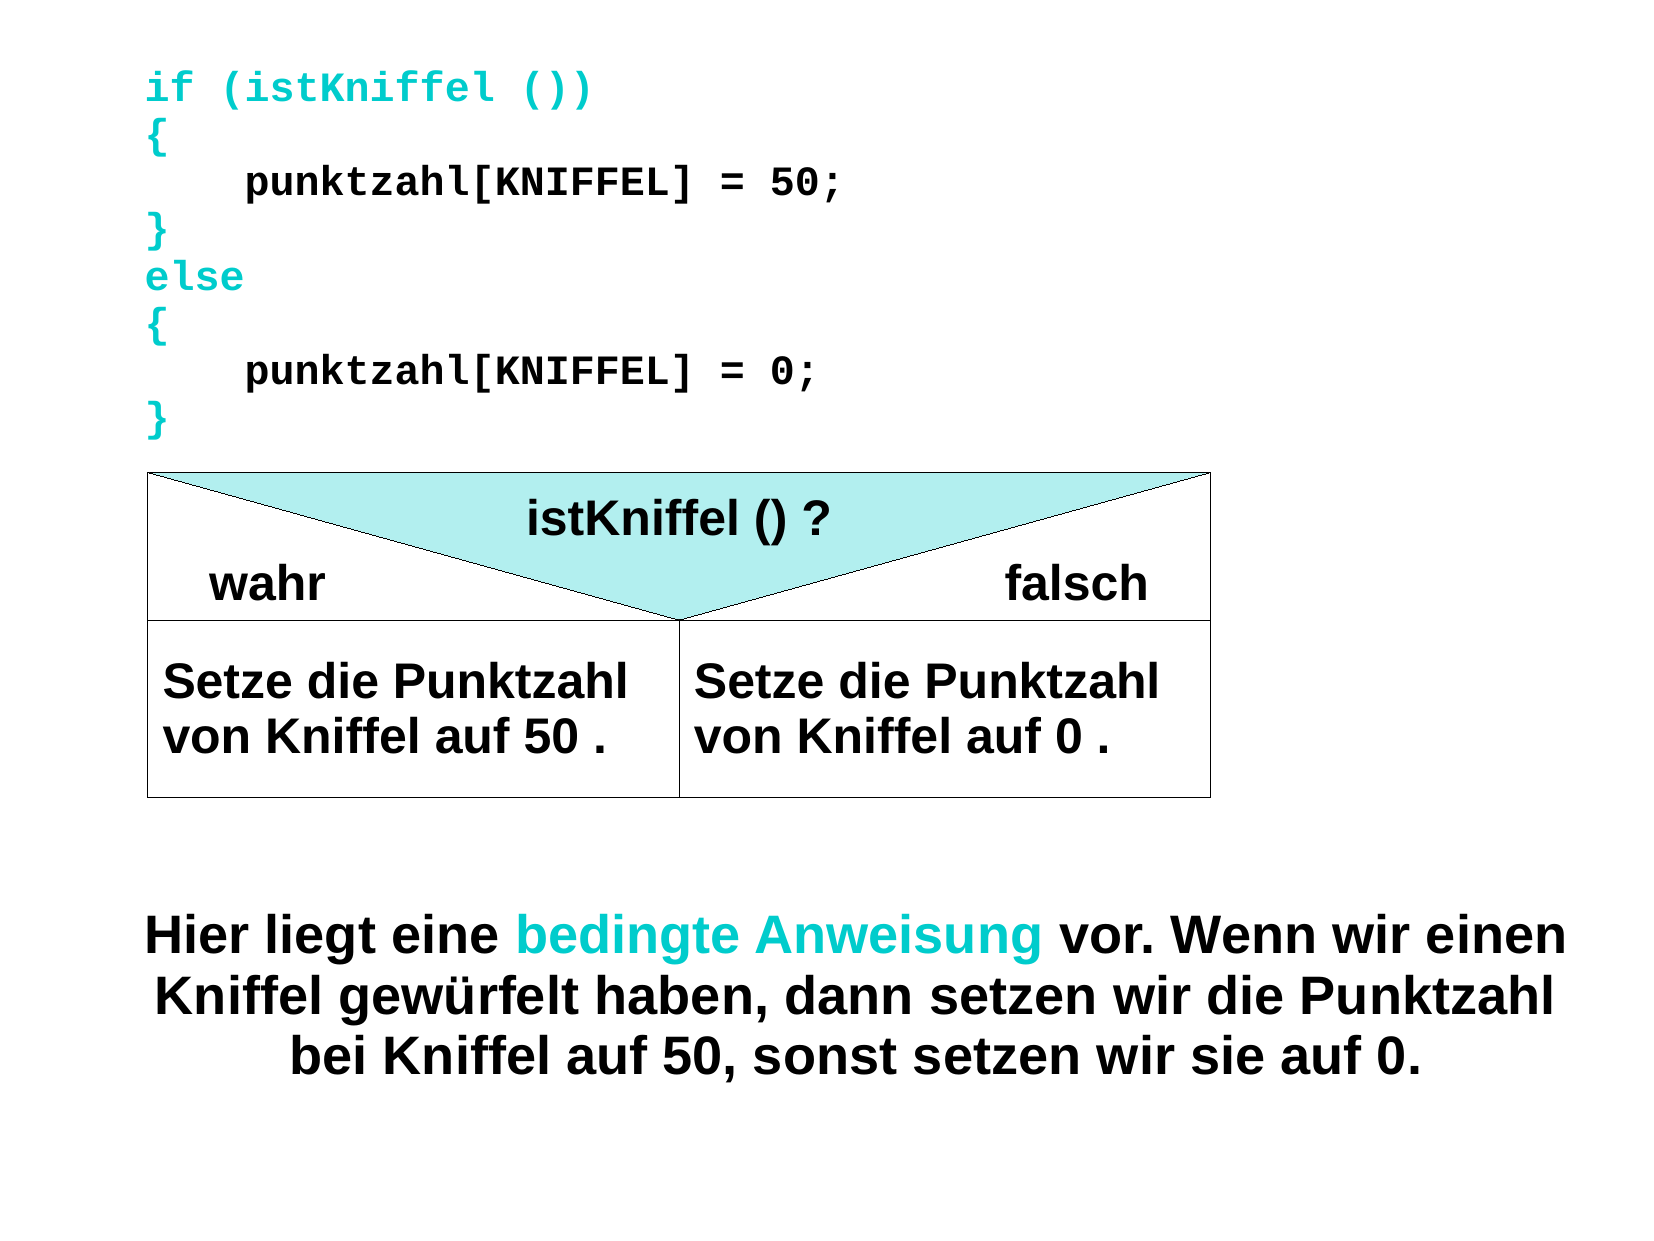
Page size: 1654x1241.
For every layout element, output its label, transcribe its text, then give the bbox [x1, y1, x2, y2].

text_box istKniffel () ? [150, 472, 1208, 619]
text_box wahr [147, 472, 679, 621]
text_box Setze die Punktzahl von Kniffel auf 50 . [147, 621, 679, 798]
text_box if (istKniffel ()) { punktzahl[KNIFFEL] = 50; } else { punktzahl[KNIFFEL] = 0; } [129, 59, 1607, 457]
text_box Hier liegt eine bedingte Anweisung vor. Wenn wir einen Kniffel gewürfelt haben, dann setzen wir die Punktzahl bei Kniffel auf 50, sonst setzen wir sie auf 0. [118, 897, 1595, 1099]
text_box falsch [679, 472, 1211, 620]
text_box Setze die Punktzahl von Kniffel auf 0 . [679, 620, 1211, 798]
